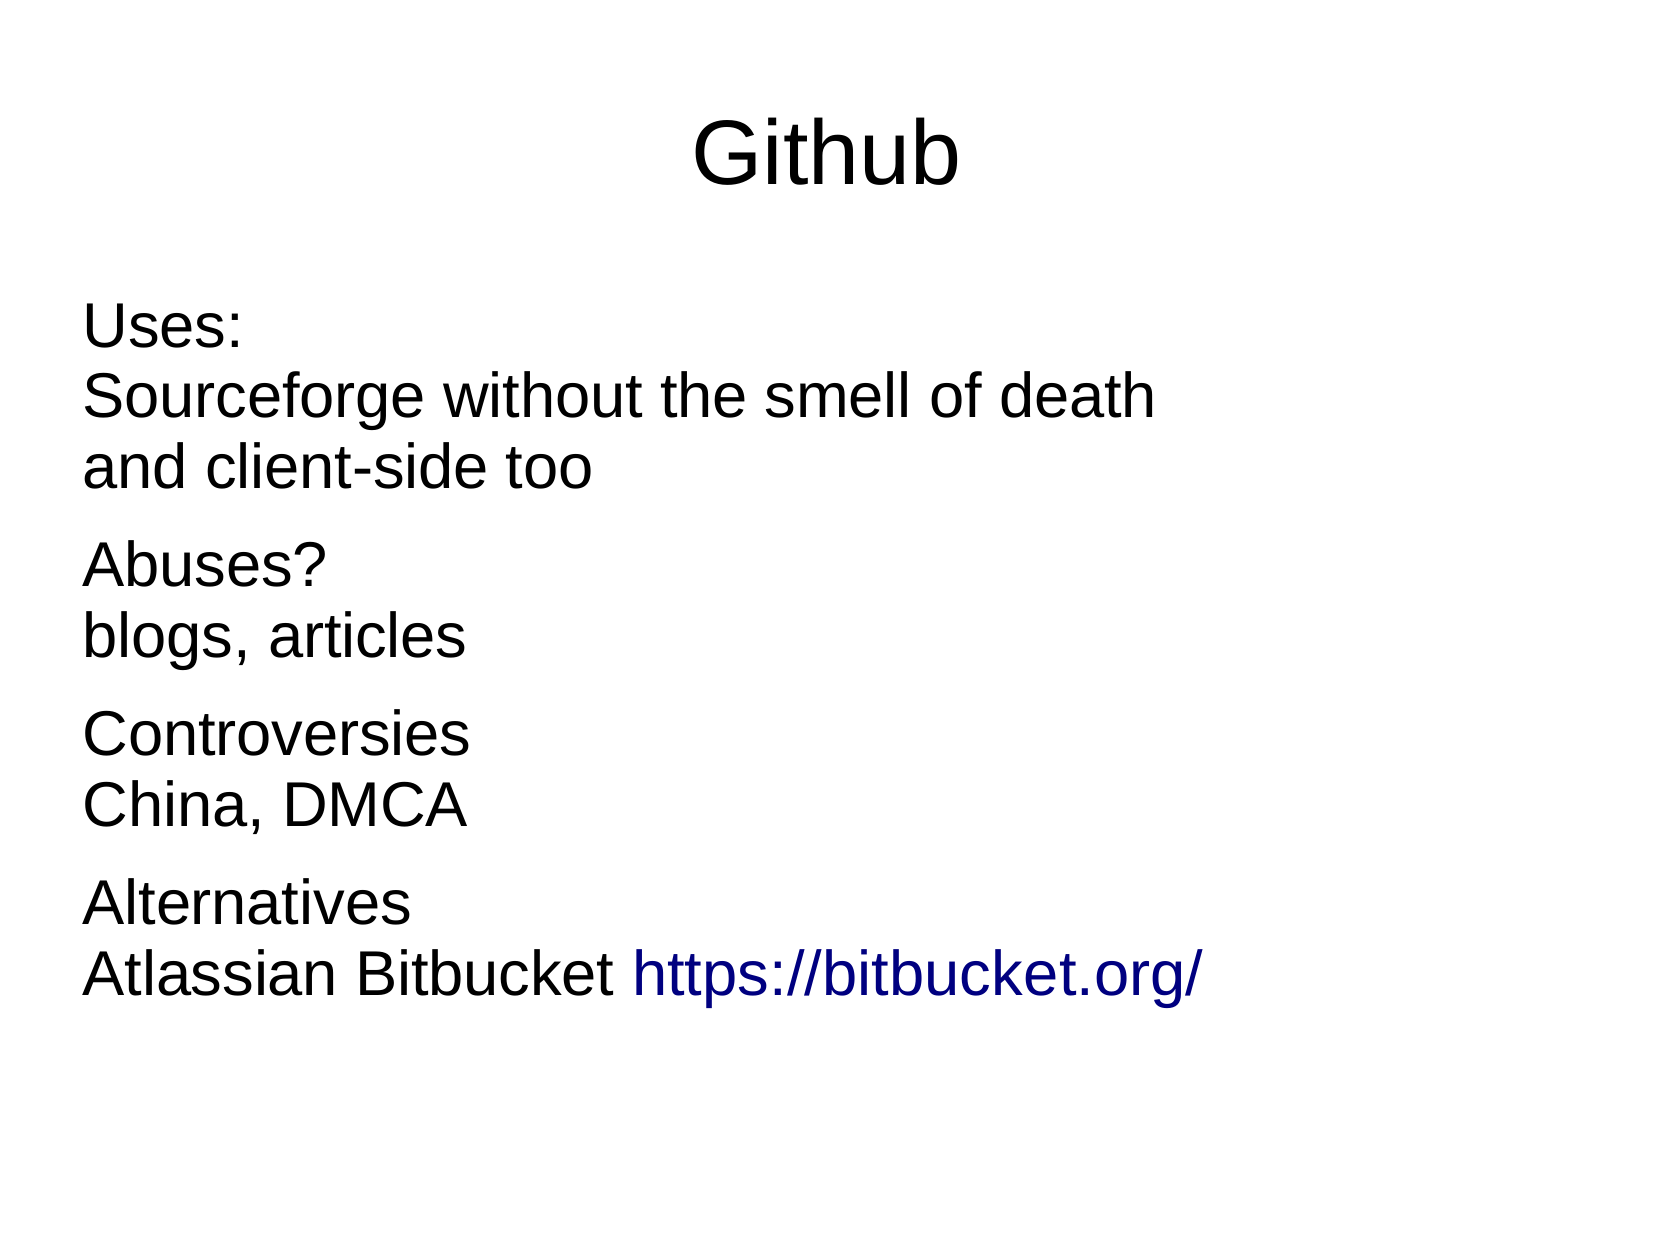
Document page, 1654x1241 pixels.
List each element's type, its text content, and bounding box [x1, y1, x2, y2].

list Uses: Sourceforge without the smell of death and client-side too Abuses? blogs, articles Controversies China, DMCA Alternatives Atlassian Bitbucket https://bitbucket.org/ [82, 290, 1571, 1010]
title Github [82, 49, 1571, 257]
